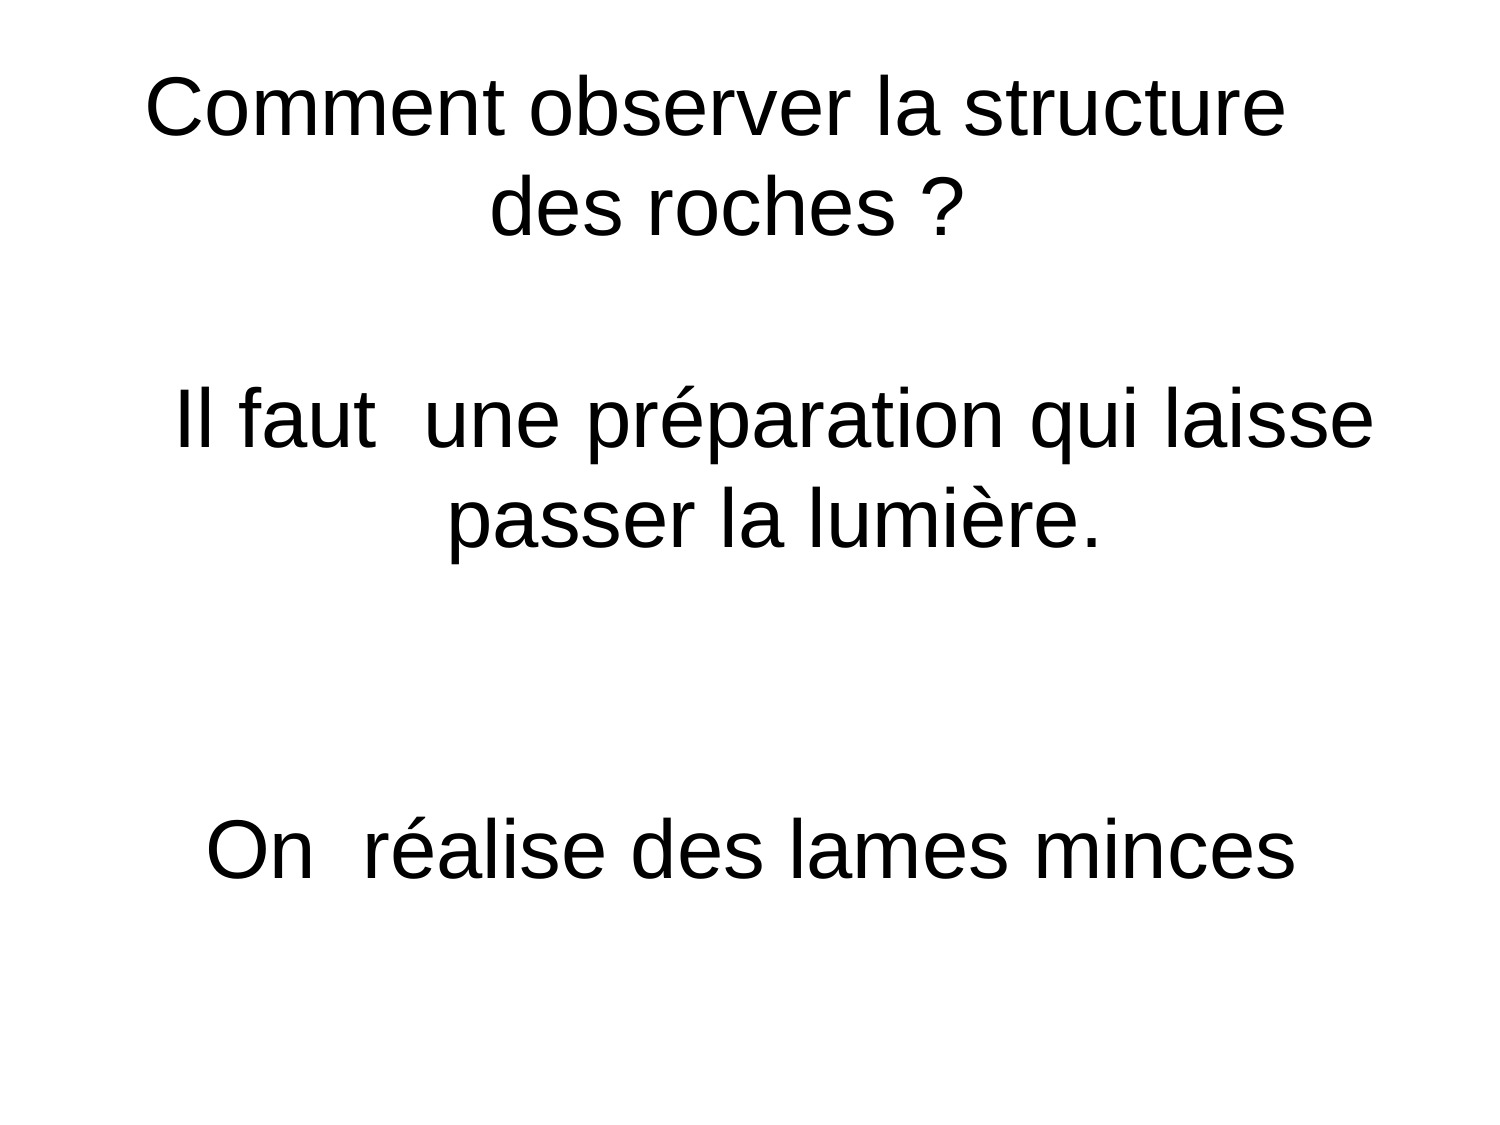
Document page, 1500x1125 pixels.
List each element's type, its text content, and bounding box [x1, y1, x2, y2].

title Comment observer la structure des roches ? [53, 44, 1404, 360]
text_box On réalise des lames minces [64, 751, 1415, 939]
text_box Il faut une préparation qui laisse passer la lumière. [100, 420, 1451, 609]
